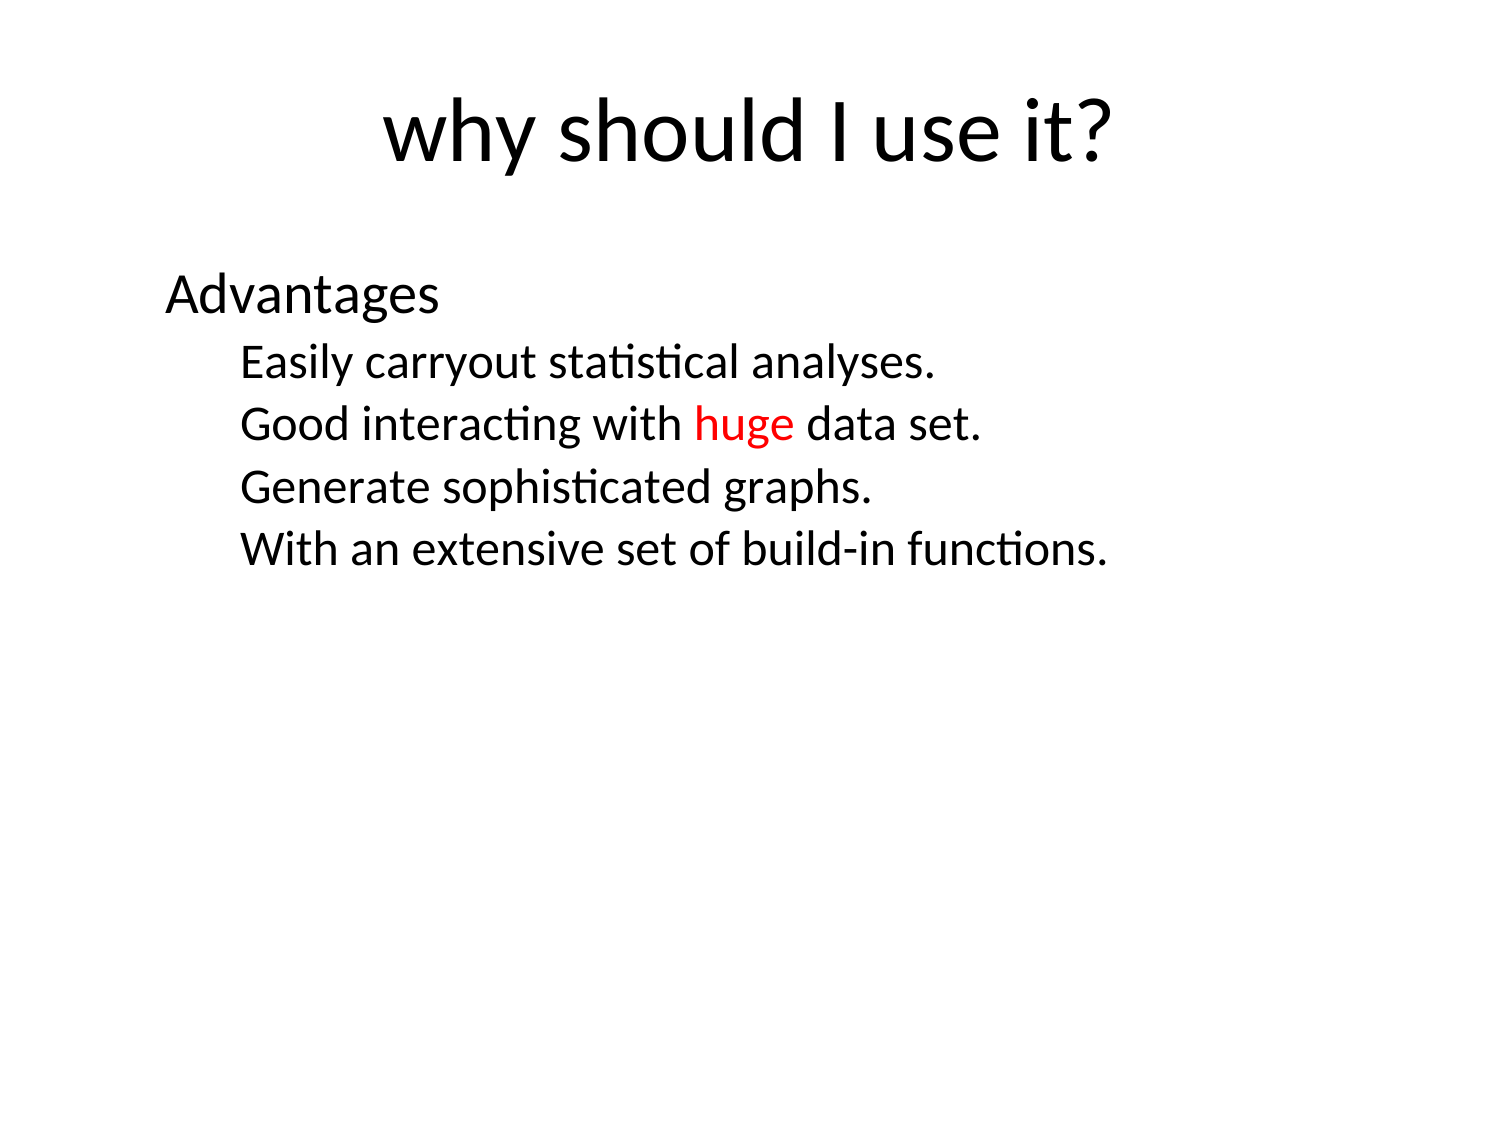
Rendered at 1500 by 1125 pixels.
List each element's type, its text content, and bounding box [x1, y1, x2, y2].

list Advantages Easily carryout statistical analyses. Good interacting with huge data set. Generate sophisticated graphs. With an extensive set of build-in functions. [75, 262, 1426, 1006]
title why should I use it? [75, 45, 1426, 233]
